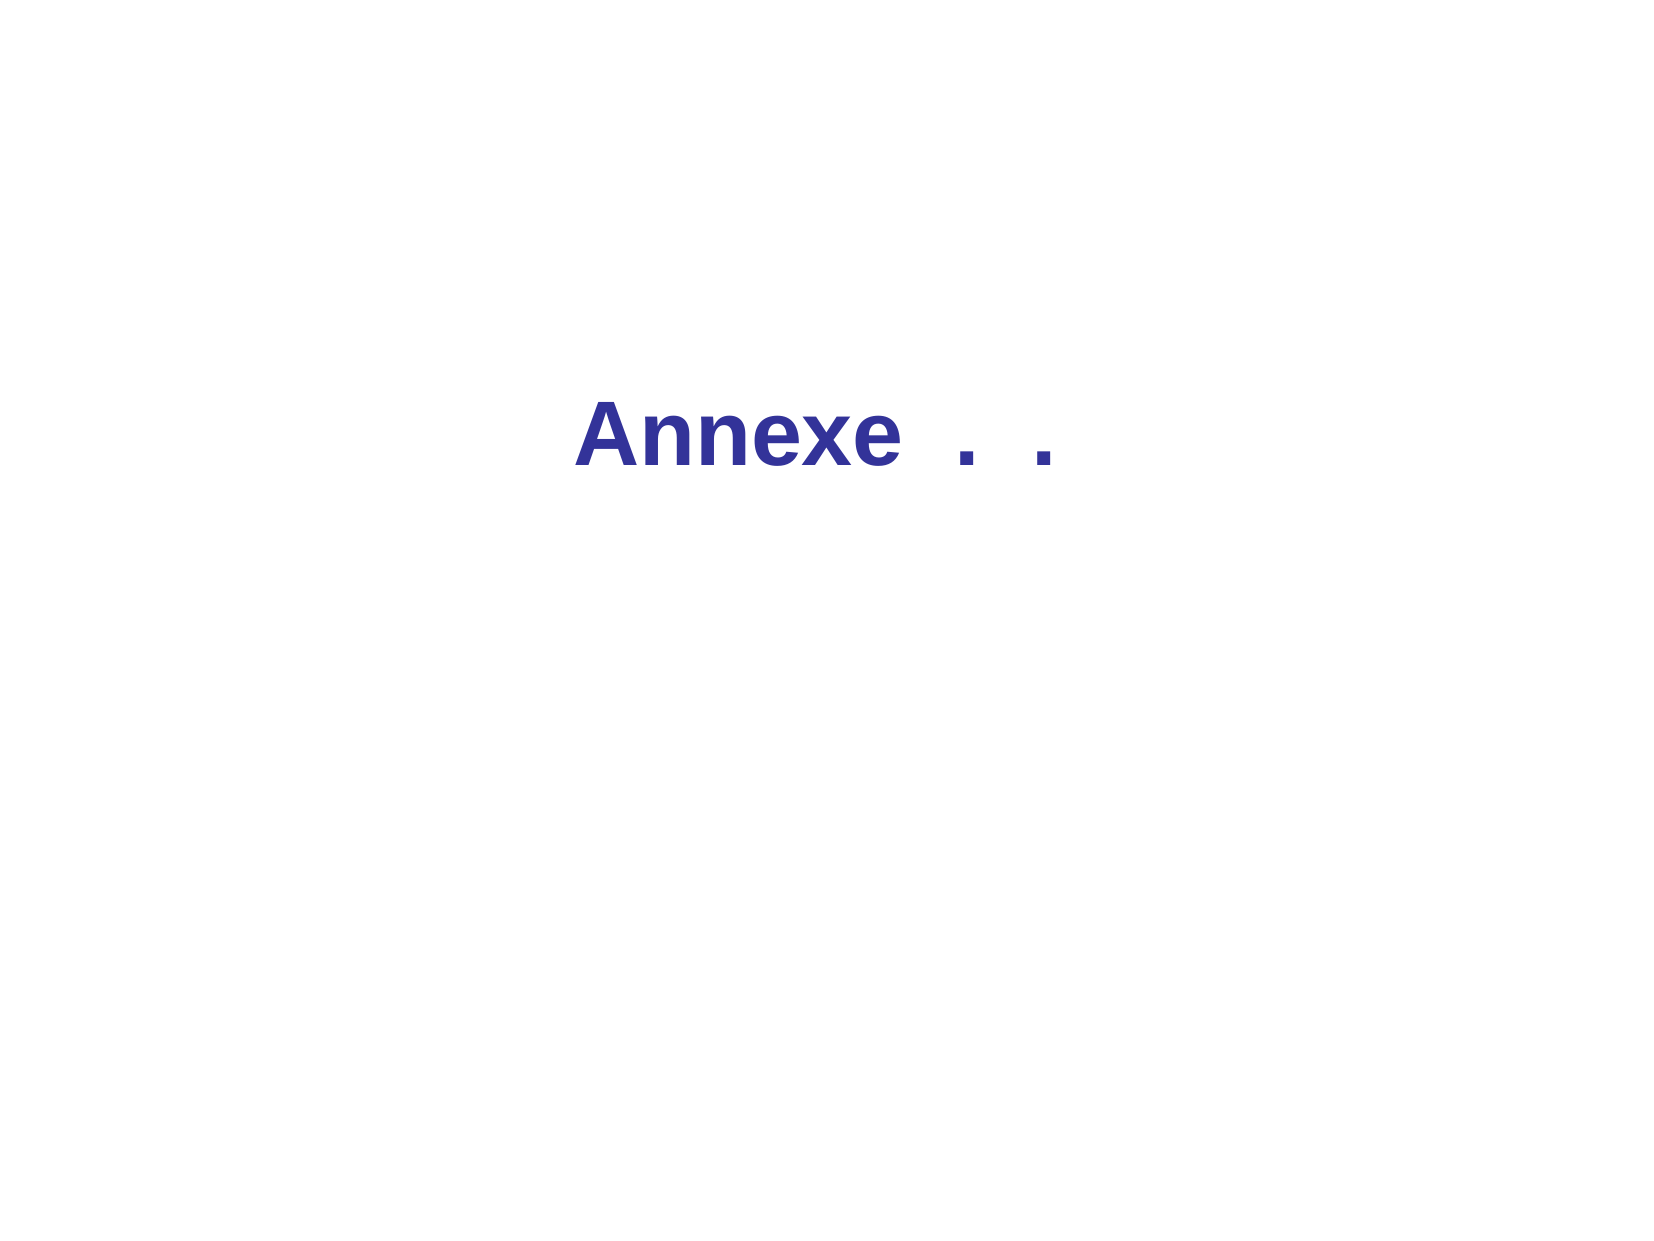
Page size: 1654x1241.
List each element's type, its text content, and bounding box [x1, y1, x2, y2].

title Annexe . . [112, 375, 1519, 801]
